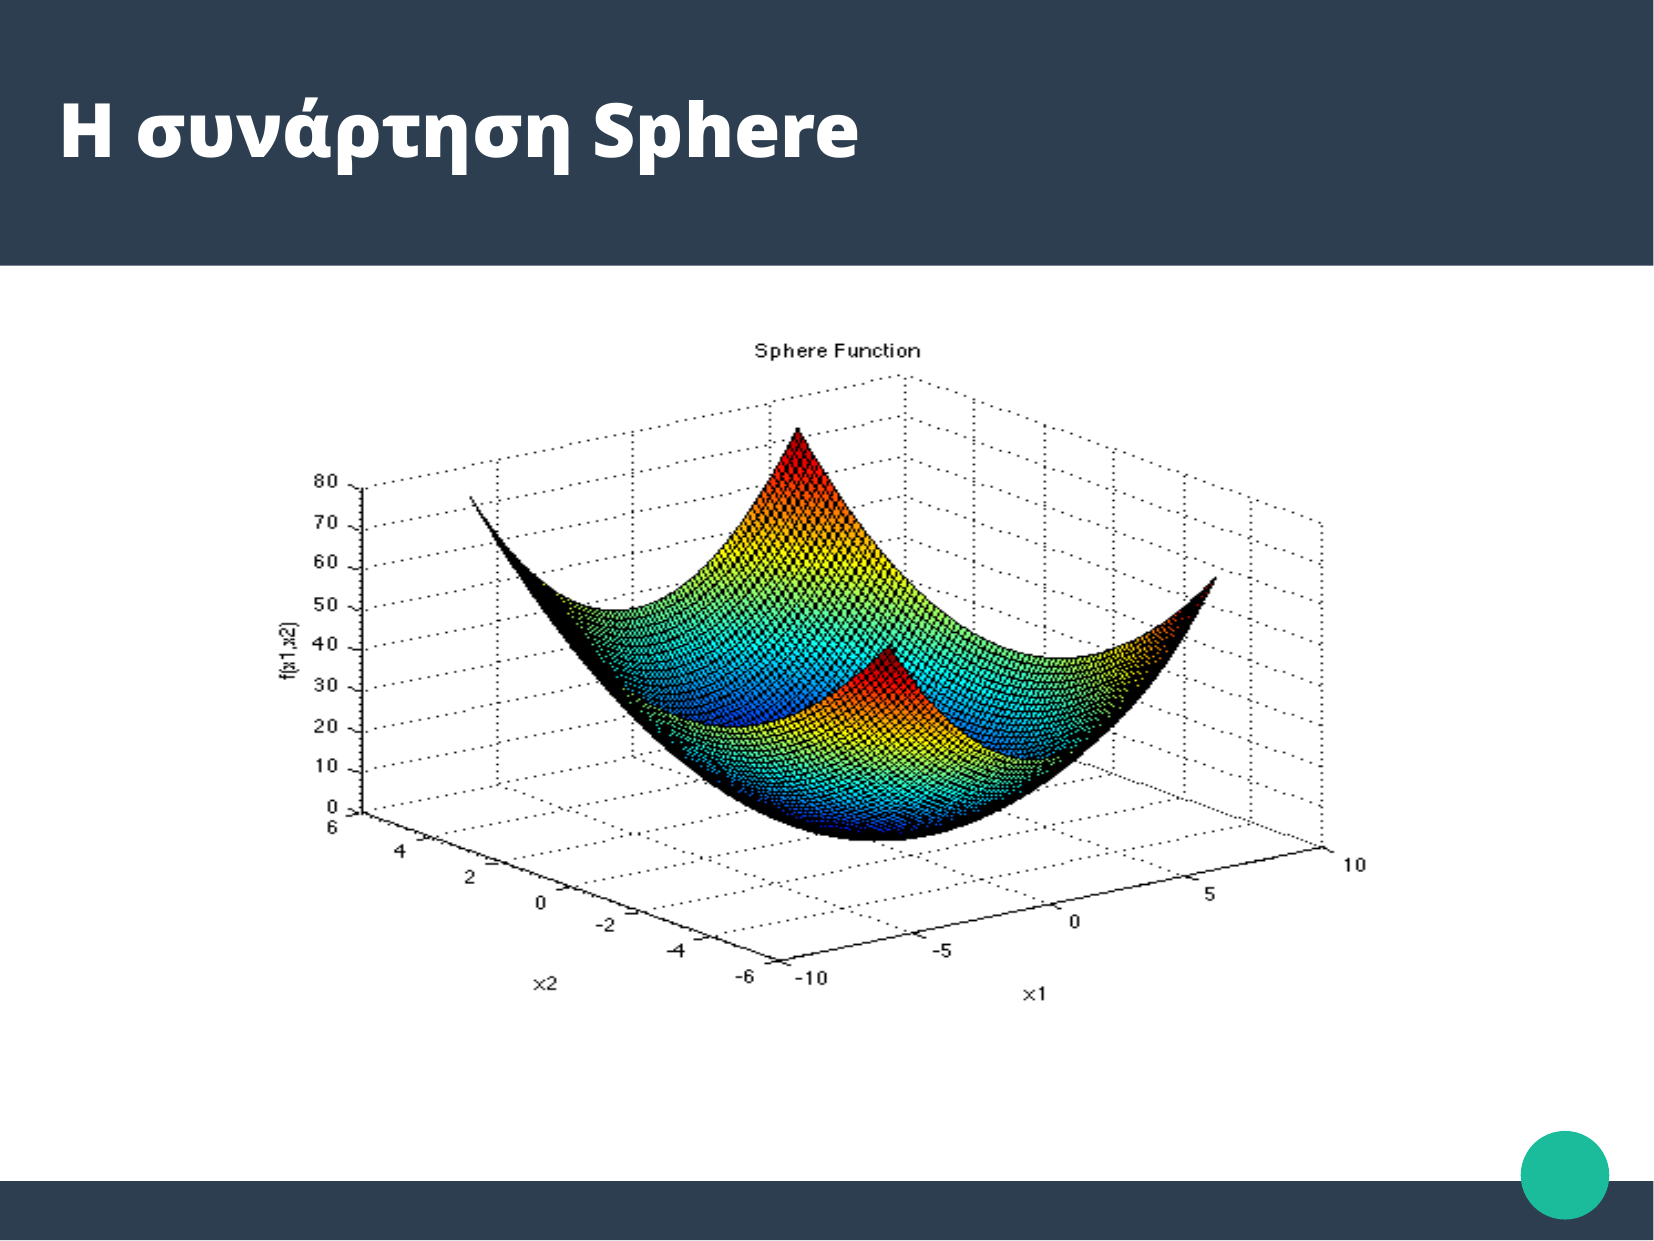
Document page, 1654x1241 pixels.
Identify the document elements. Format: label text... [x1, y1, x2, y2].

picture [200, 320, 1441, 1040]
title Η συνάρτηση Sphere [59, 49, 1595, 207]
